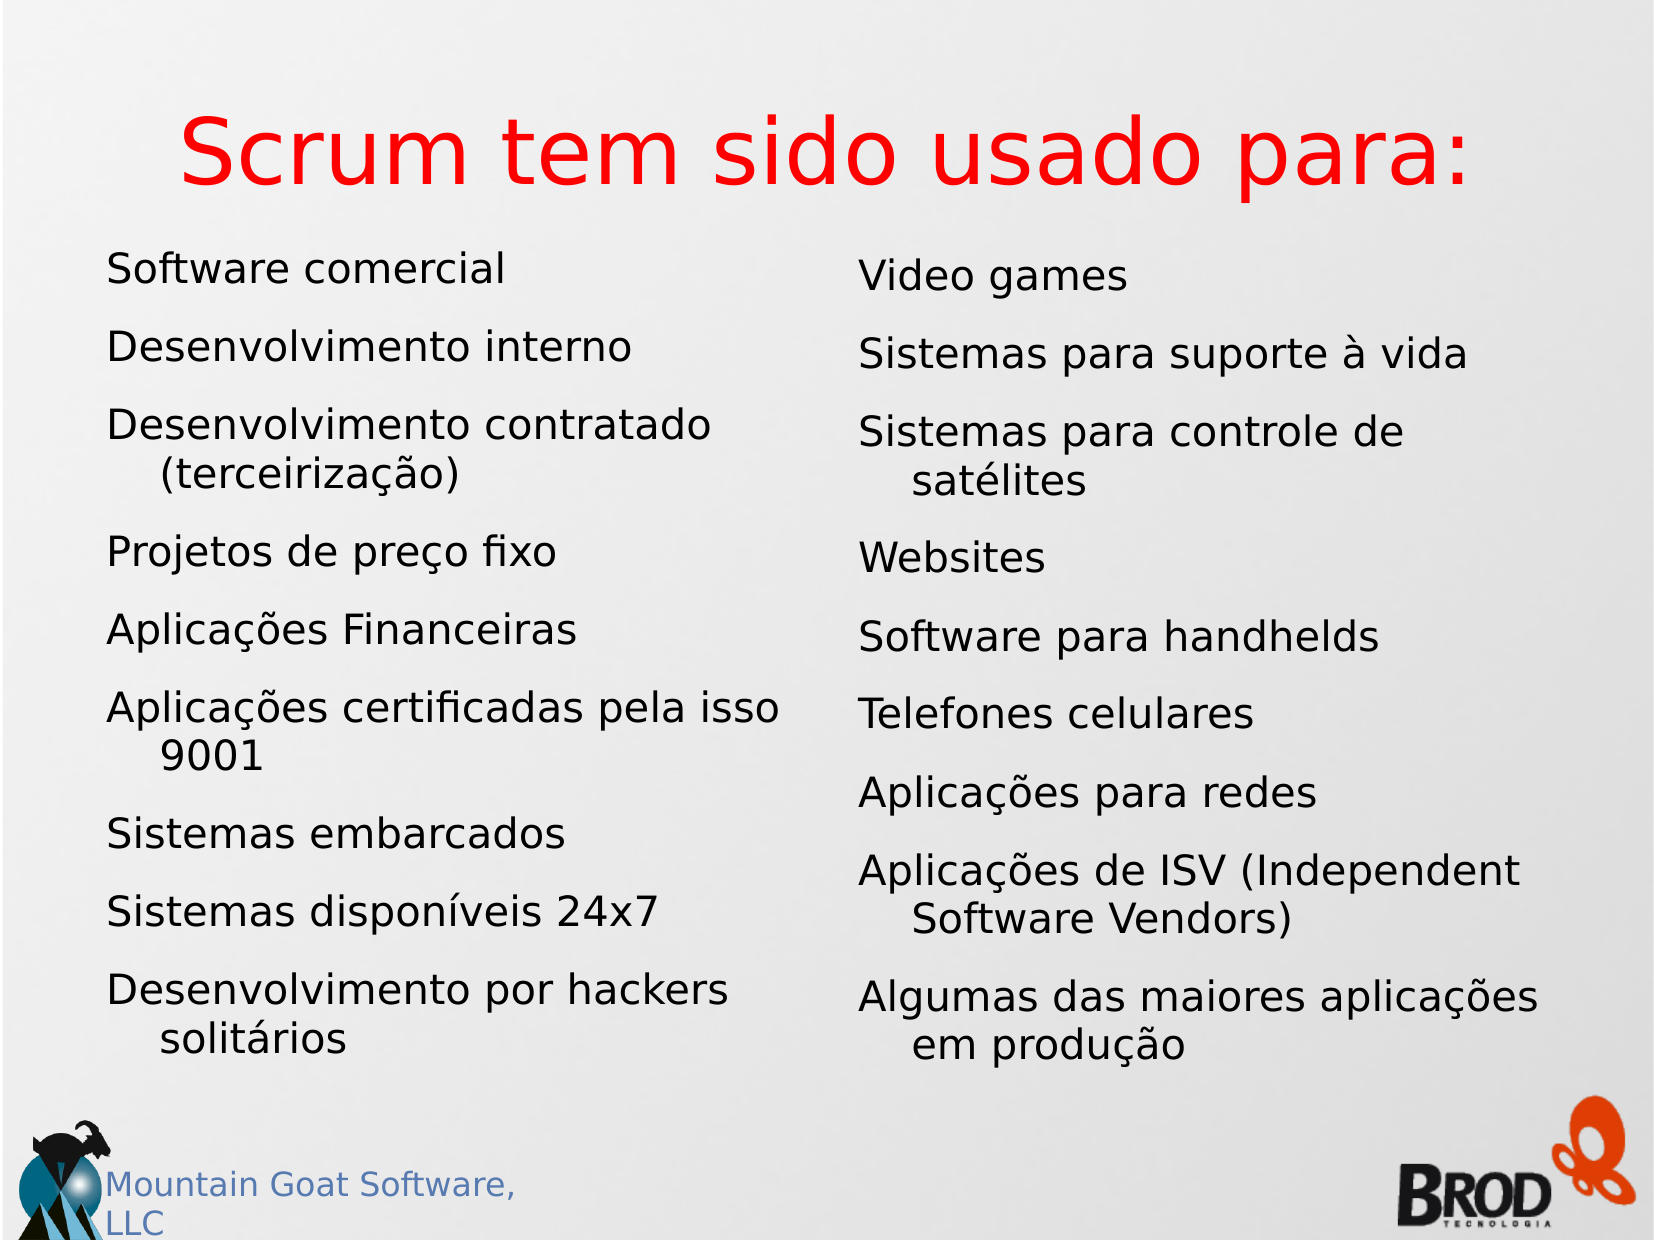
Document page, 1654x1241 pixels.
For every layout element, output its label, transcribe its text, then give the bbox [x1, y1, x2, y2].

list Software comercial Desenvolvimento interno Desenvolvimento contratado (terceirização) Projetos de preço fixo Aplicações Financeiras Aplicações certificadas pela isso 9001 Sistemas embarcados Sistemas disponíveis 24x7 Desenvolvimento por hackers solitários [88, 244, 815, 1063]
list Video games Sistemas para suporte à vida Sistemas para controle de satélites Websites Software para handhelds Telefones celulares Aplicações para redes Aplicações de ISV (Independent Software Vendors) Algumas das maiores aplicações em produção [840, 251, 1567, 1119]
title Scrum tem sido usado para: [82, 49, 1571, 257]
picture [2, 0, 1654, 1241]
